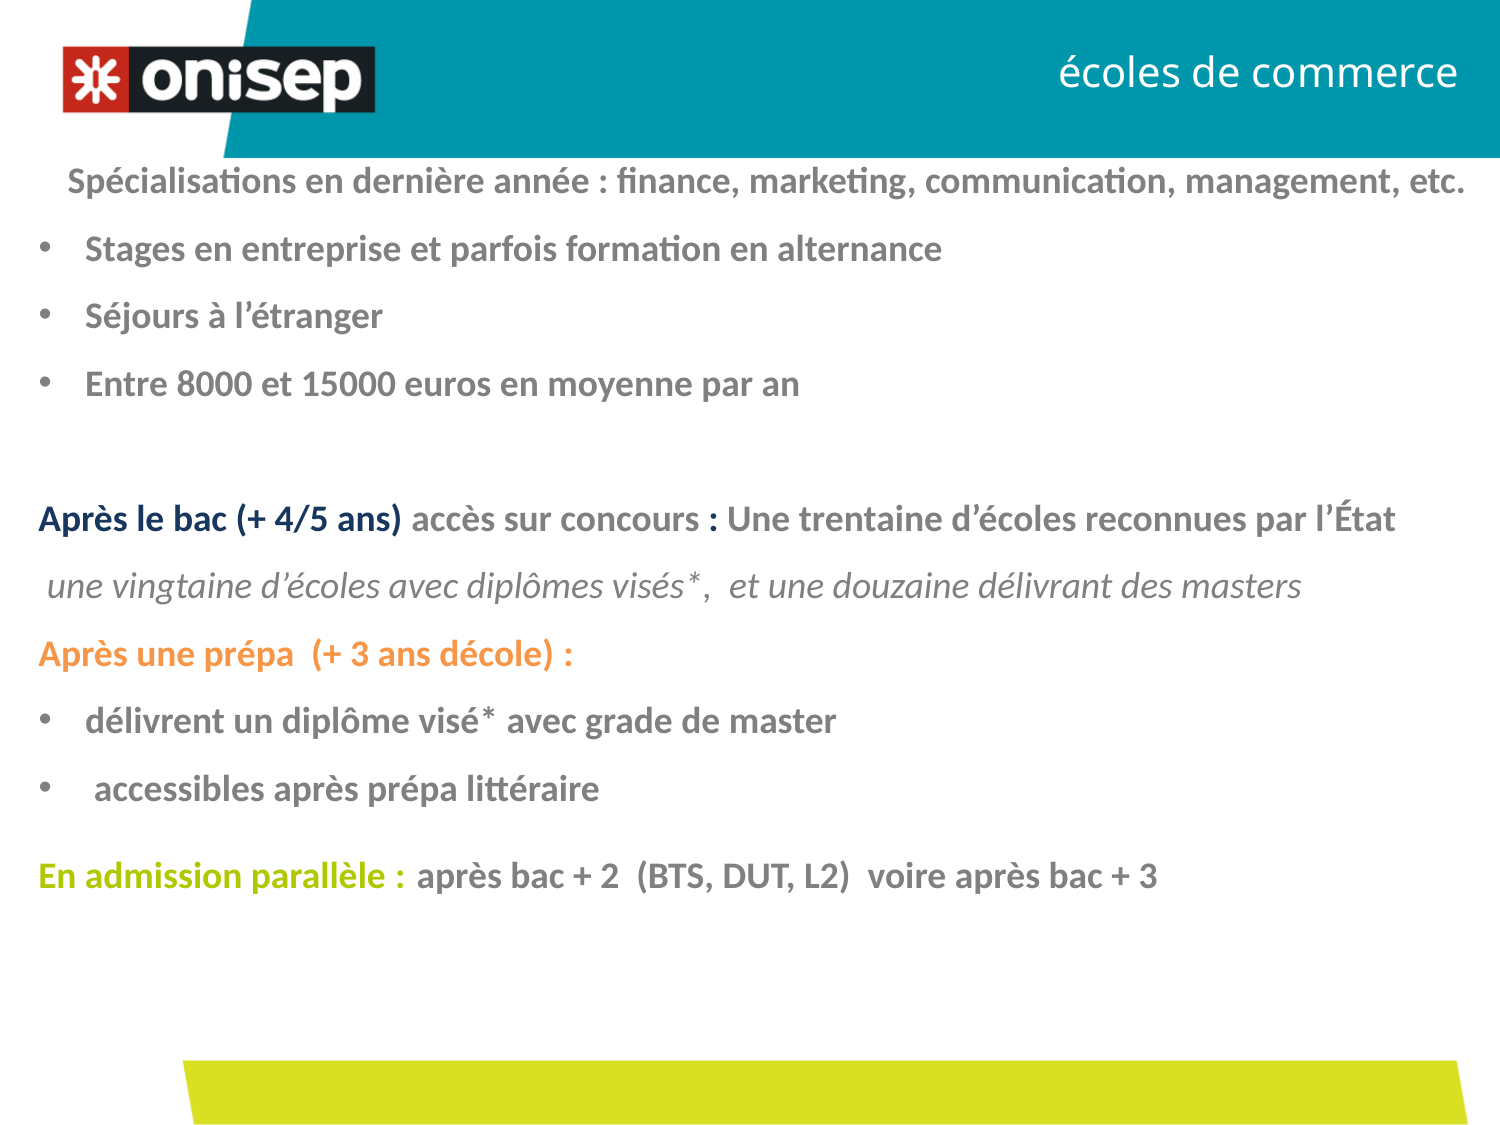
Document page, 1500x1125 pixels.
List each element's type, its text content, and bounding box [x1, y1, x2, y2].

picture [0, 0, 1500, 1125]
text_box écoles de commerce [406, 30, 1485, 111]
text_box QSpécialisations en dernière année : finance, marketing, communication, management, etc. Stages en entreprise et parfois formation en alternance Séjours à l’étranger Entre 8000 et 15000 euros en moyenne par an uelle école de commerce ? Après le bac (+ 4/5 ans) accès sur concours : Une trentaine d’écoles reconnues par l’État une vingtaine d’écoles avec diplômes visés*, et une douzaine délivrant des masters Après une prépa (+ 3 ans décole) : délivrent un diplôme visé* avec grade de master accessibles après prépa littéraire En admission parallèle : après bac + 2 (BTS, DUT, L2) voire après bac + 3 [23, 148, 1500, 907]
